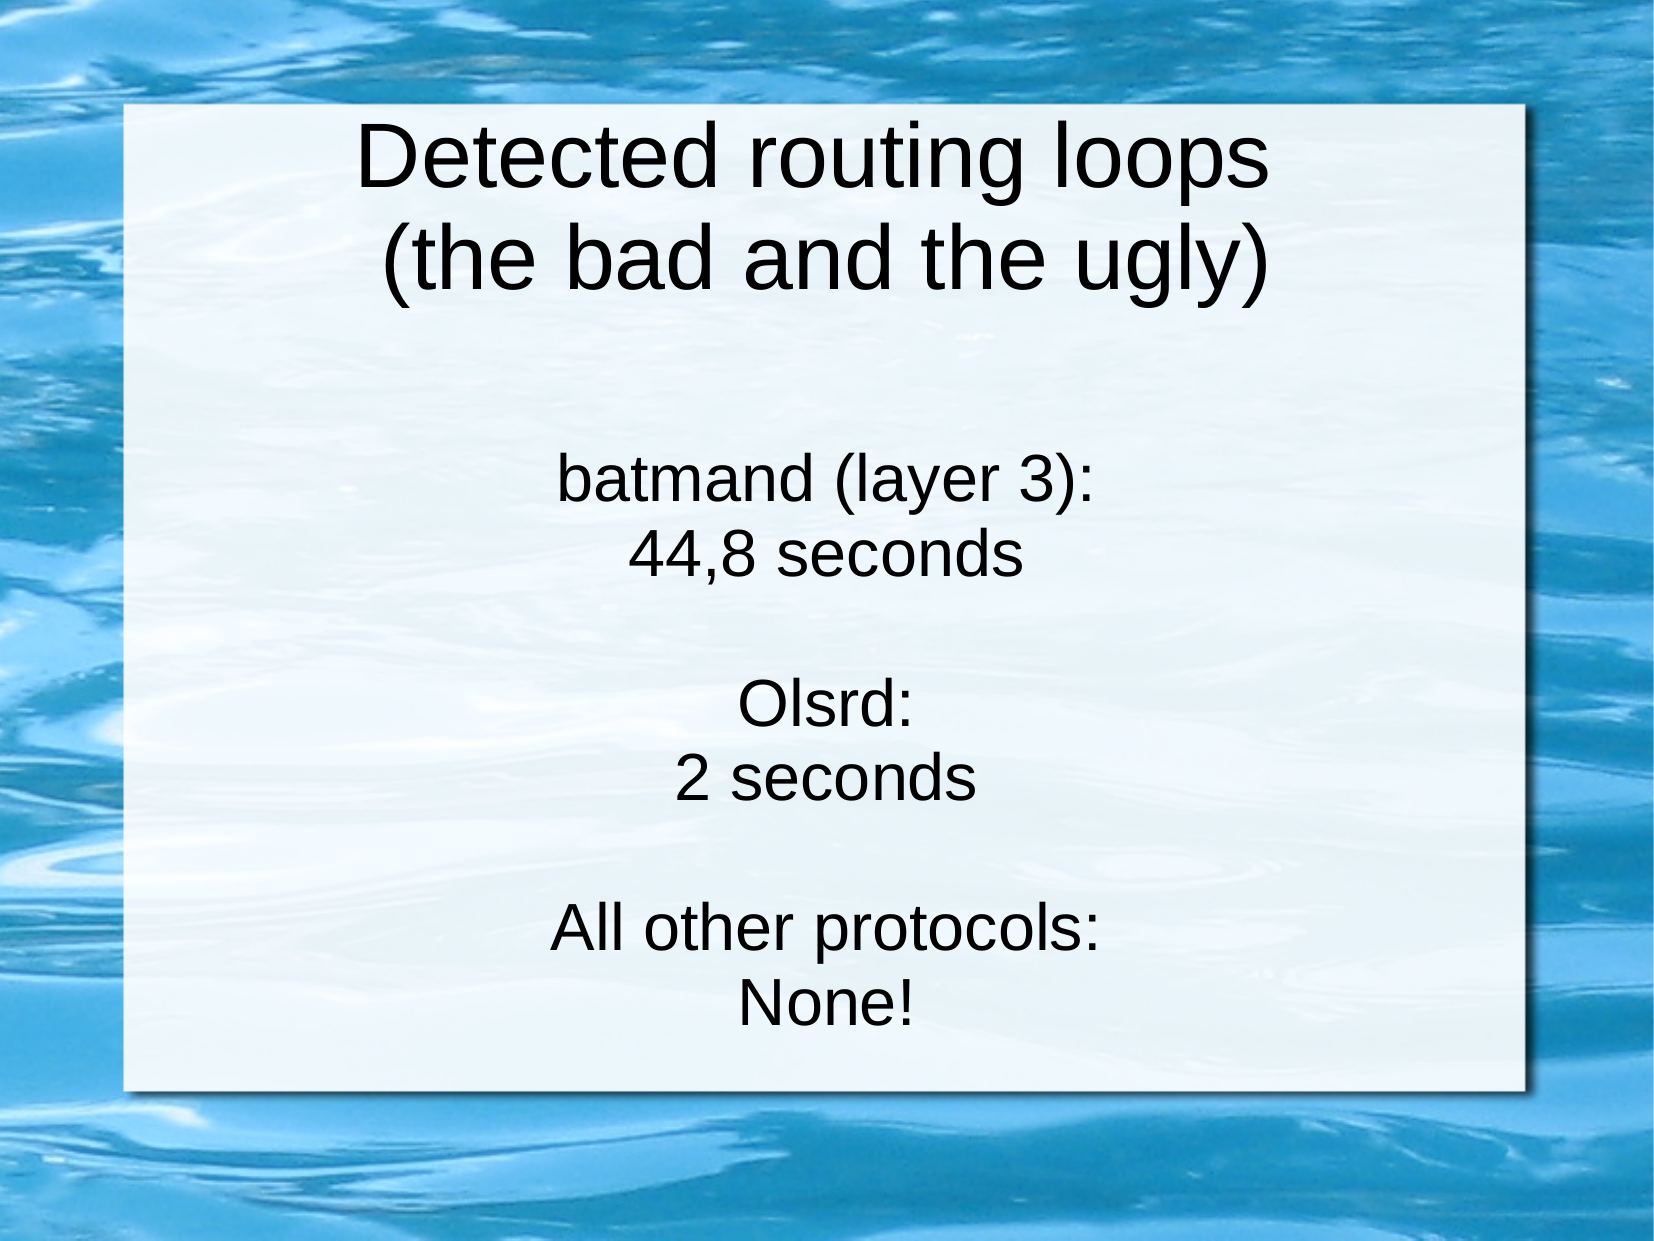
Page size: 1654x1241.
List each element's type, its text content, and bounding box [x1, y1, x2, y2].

subtitle batmand (layer 3): 44,8 seconds Olsrd: 2 seconds All other protocols: None! [147, 332, 1506, 1224]
picture [0, 0, 1654, 1241]
title Detected routing loops (the bad and the ugly) [147, 104, 1506, 310]
